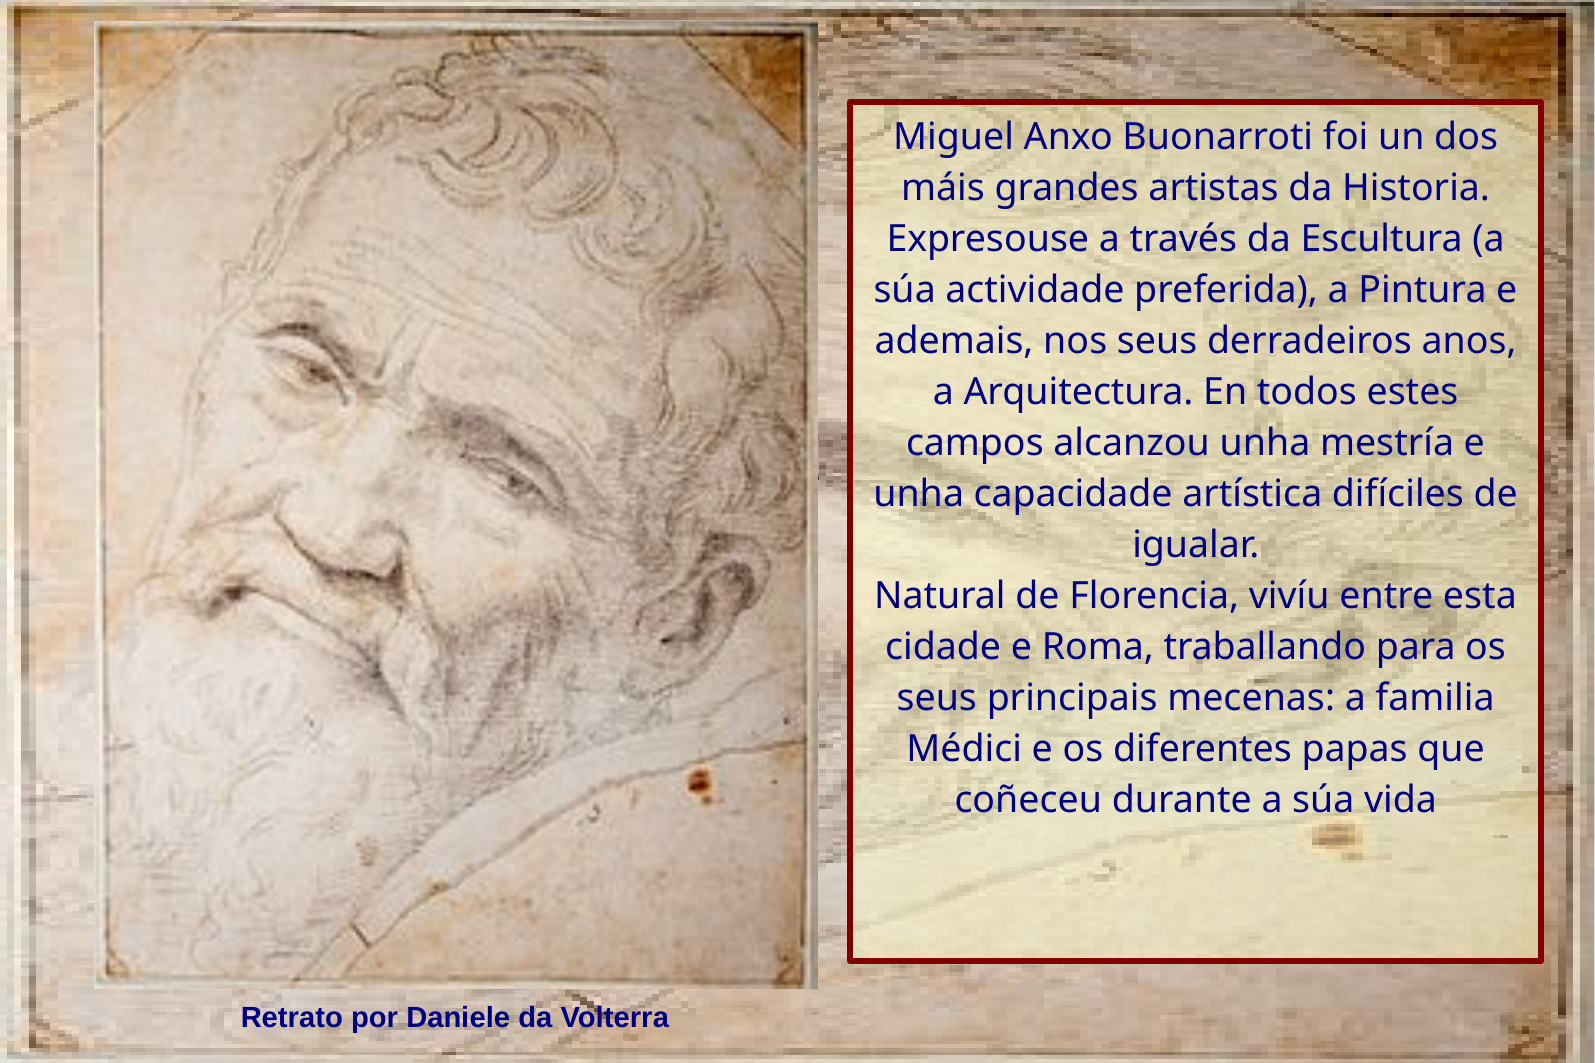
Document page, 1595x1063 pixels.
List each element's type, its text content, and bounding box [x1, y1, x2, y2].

text_box Miguel Anxo Buonarroti foi un dos máis grandes artistas da Historia. Expresouse a través da Escultura (a súa actividade preferida), a Pintura e ademais, nos seus derradeiros anos, a Arquitectura. En todos estes campos alcanzou unha mestría e unha capacidade artística difíciles de igualar. Natural de Florencia, vivíu entre esta cidade e Roma, traballando para os seus principais mecenas: a familia Médici e os diferentes papas que coñeceu durante a súa vida [850, 101, 1542, 962]
picture [0, 0, 1595, 1063]
text_box Retrato por Daniele da Volterra [226, 993, 686, 1042]
